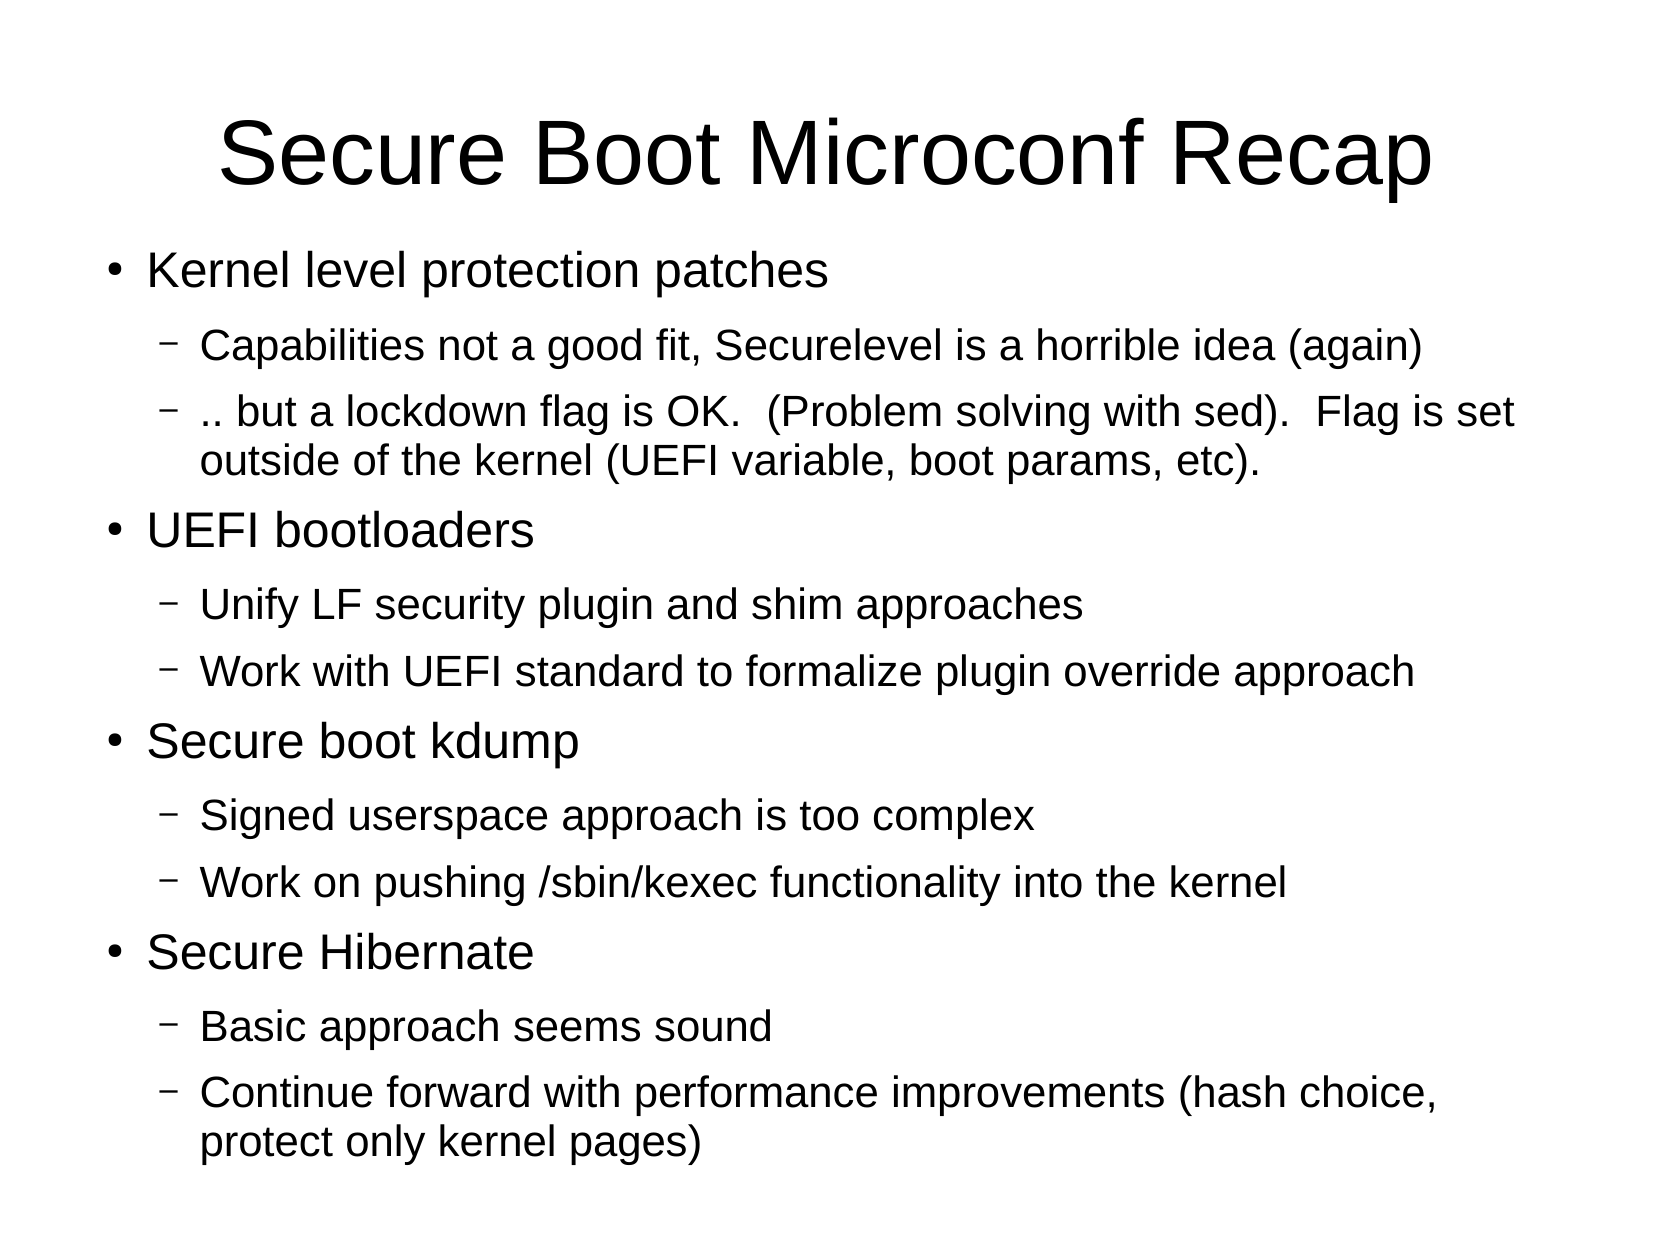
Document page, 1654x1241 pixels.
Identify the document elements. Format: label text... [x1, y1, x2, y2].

list Kernel level protection patches Capabilities not a good fit, Securelevel is a horrible idea (again) .. but a lockdown flag is OK. (Problem solving with sed). Flag is set outside of the kernel (UEFI variable, boot params, etc). UEFI bootloaders Unify LF security plugin and shim approaches Work with UEFI standard to formalize plugin override approach Secure boot kdump Signed userspace approach is too complex Work on pushing /sbin/kexec functionality into the kernel Secure Hibernate Basic approach seems sound Continue forward with performance improvements (hash choice, protect only kernel pages) [93, 242, 1582, 1171]
title Secure Boot Microconf Recap [82, 49, 1571, 257]
